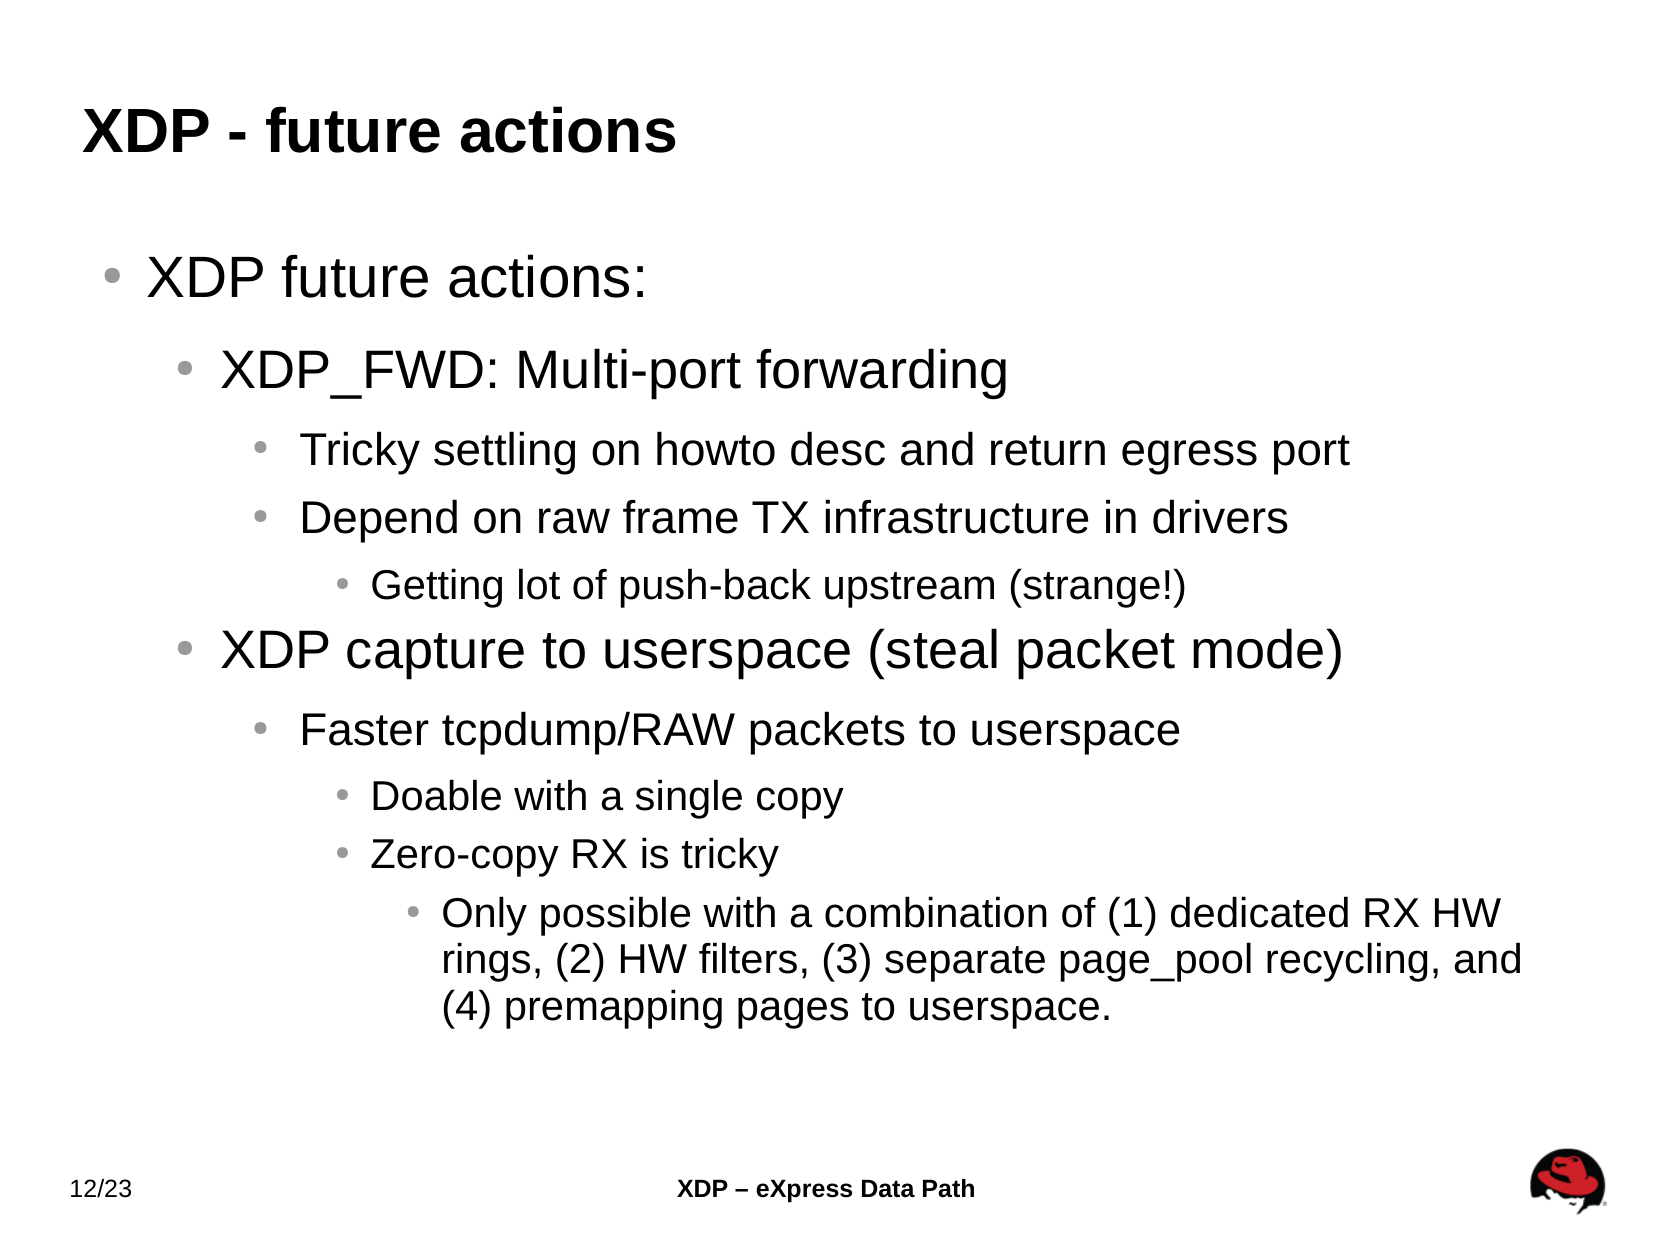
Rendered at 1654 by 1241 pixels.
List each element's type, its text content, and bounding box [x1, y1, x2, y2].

list XDP future actions: XDP_FWD: Multi-port forwarding Tricky settling on howto desc and return egress port Depend on raw frame TX infrastructure in drivers Getting lot of push-back upstream (strange!) XDP capture to userspace (steal packet mode) Faster tcpdump/RAW packets to userspace Doable with a single copy Zero-copy RX is tricky Only possible with a combination of (1) dedicated RX HW rings, (2) HW filters, (3) separate page_pool recycling, and (4) premapping pages to userspace. [86, 244, 1576, 1039]
picture [1529, 1146, 1613, 1224]
title XDP - future actions [82, 37, 1571, 226]
